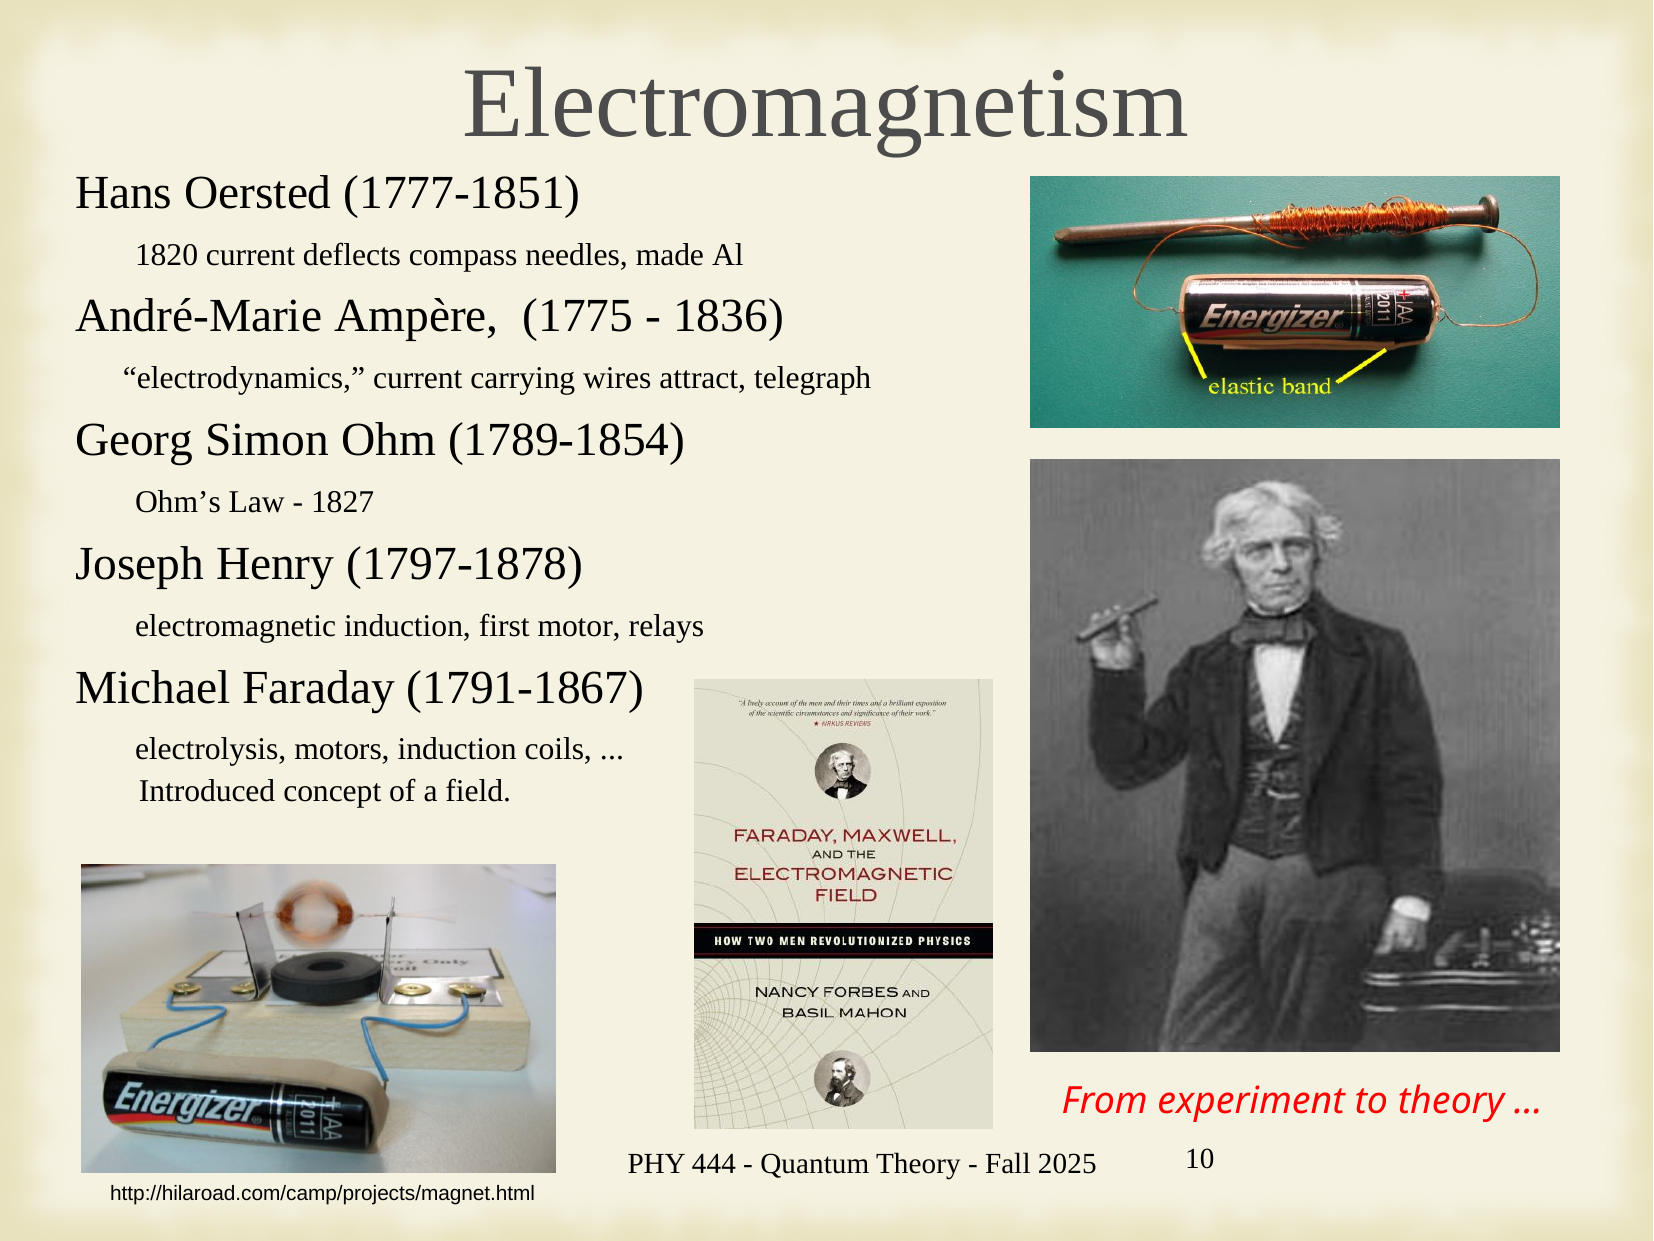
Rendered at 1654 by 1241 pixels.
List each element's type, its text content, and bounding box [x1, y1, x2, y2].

text_box [1185, 1139, 1571, 1226]
picture [1030, 459, 1560, 1052]
picture [694, 679, 993, 1129]
title Electromagnetism [82, 0, 1571, 193]
picture [81, 864, 556, 1173]
text_box PHY 444 - Quantum Theory - Fall 2025 [412, 1144, 1313, 1231]
list Hans Oersted (1777-1851) 1820 current deflects compass needles, made Al André-Marie Ampère, (1775 - 1836) “electrodynamics,” current carrying wires attract, telegraph Georg Simon Ohm (1789-1854) Ohm’s Law - 1827 Joseph Henry (1797-1878) electromagnetic induction, first motor, relays Michael Faraday (1791-1867) electrolysis, motors, induction coils, ... Introduced concept of a field. [75, 160, 960, 810]
picture [1030, 176, 1560, 428]
text_box http://hilaroad.com/camp/projects/magnet.html [95, 1174, 554, 1233]
text_box From experiment to theory … [1046, 1068, 1576, 1129]
